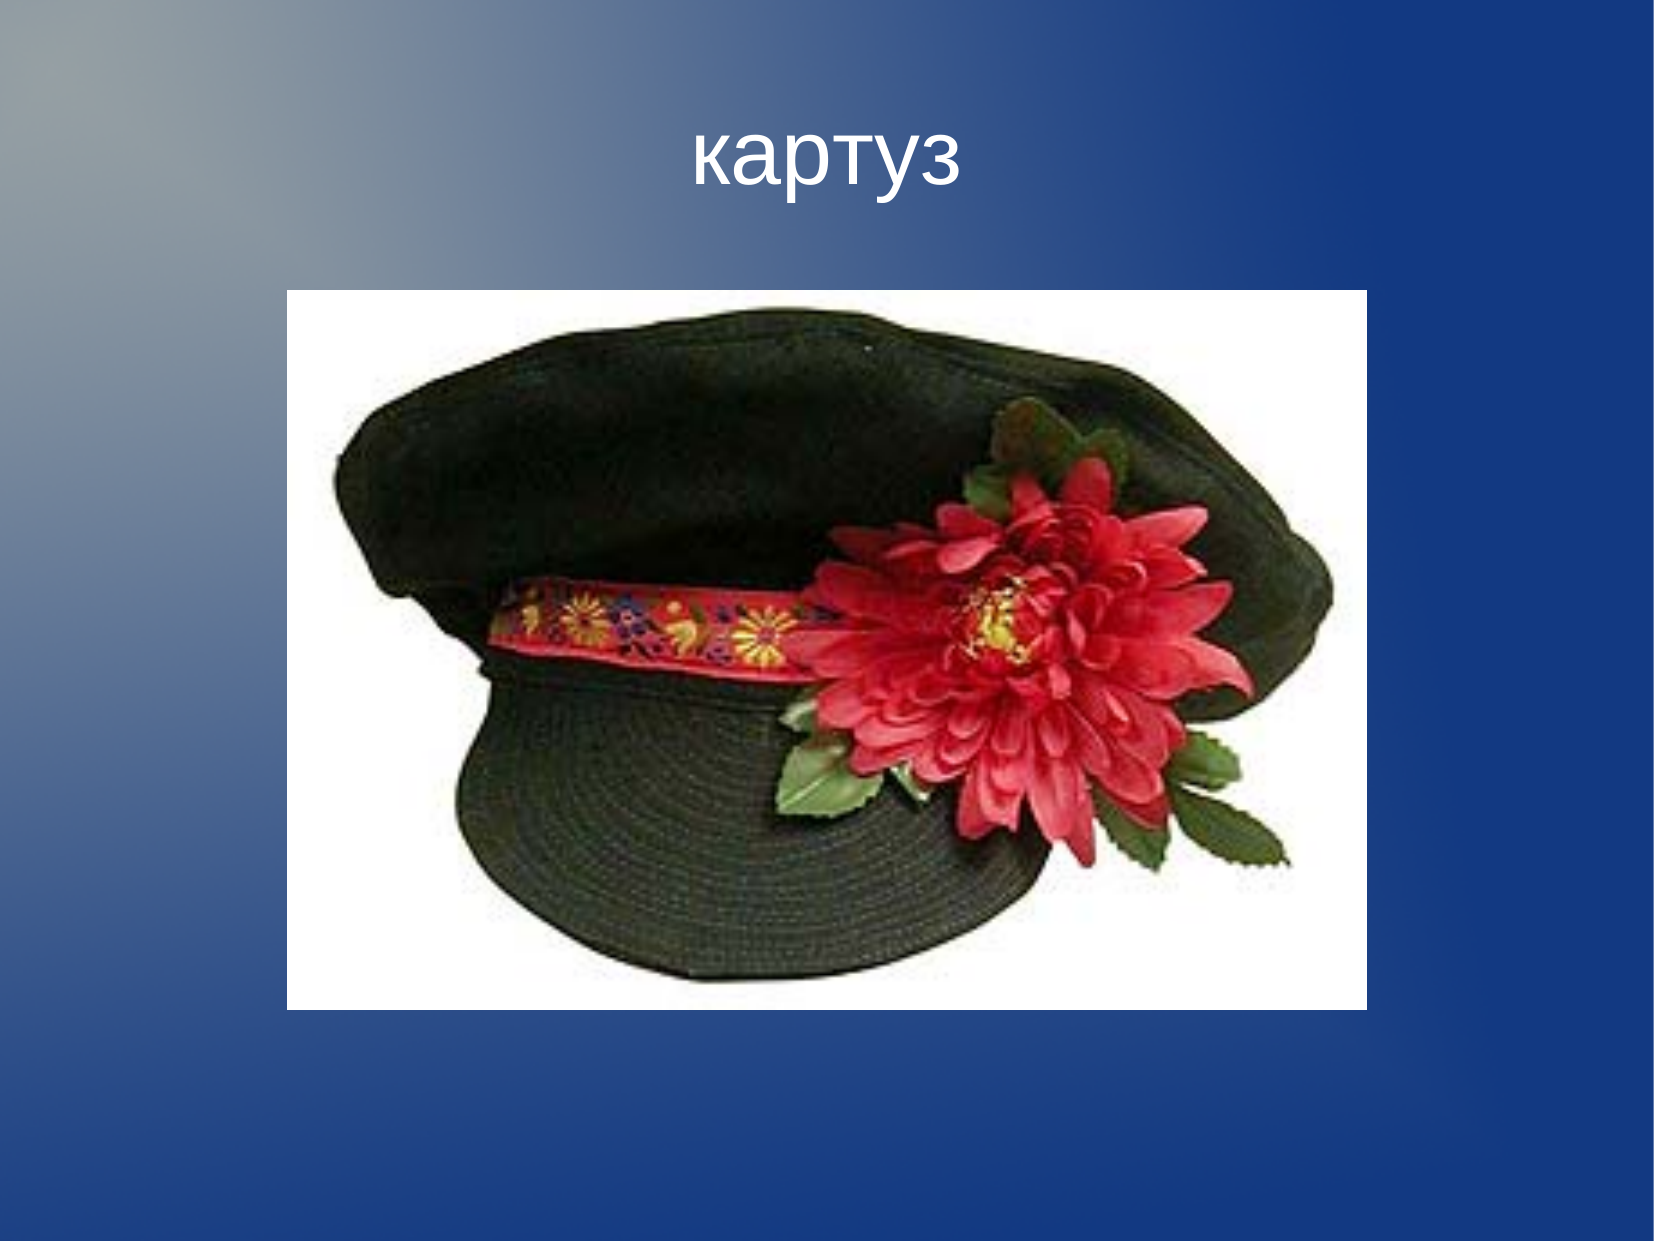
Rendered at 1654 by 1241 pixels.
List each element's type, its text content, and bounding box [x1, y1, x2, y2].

title картуз [82, 49, 1571, 257]
picture [0, 0, 1654, 1241]
